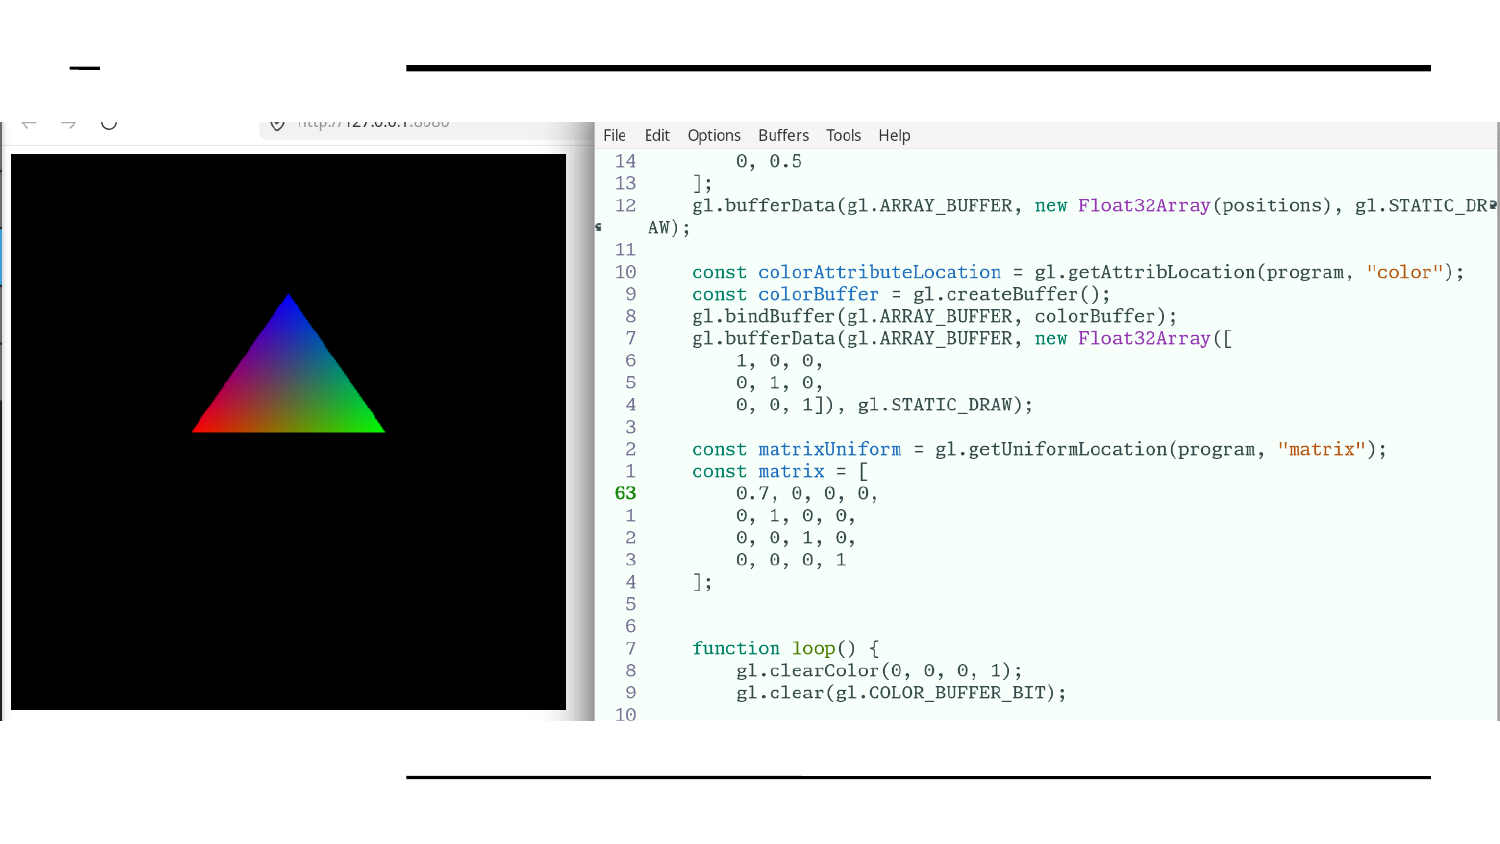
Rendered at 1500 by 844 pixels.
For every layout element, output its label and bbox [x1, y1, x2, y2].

picture [0, 122, 1500, 721]
